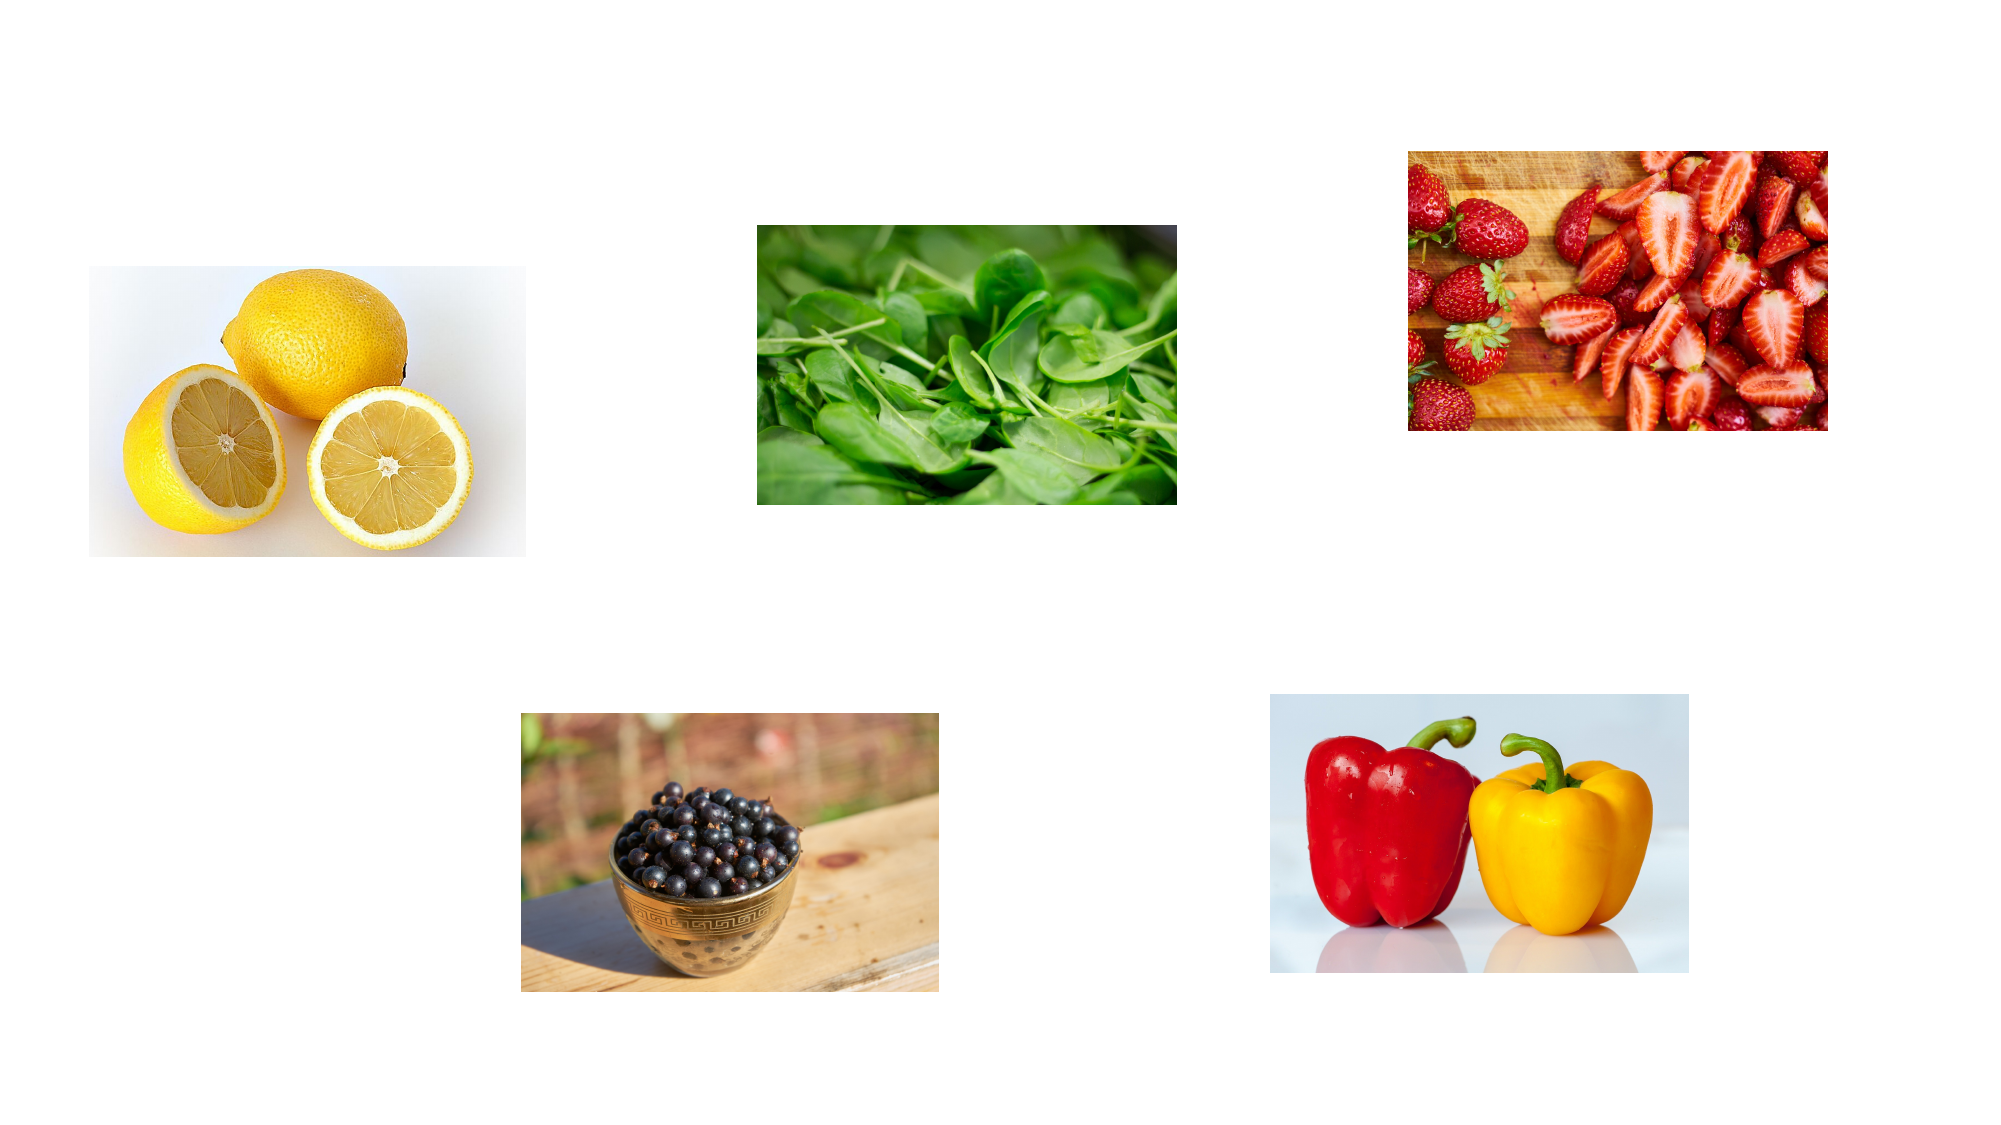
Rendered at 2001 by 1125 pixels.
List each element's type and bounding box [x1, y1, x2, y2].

picture [89, 266, 526, 557]
picture [1408, 152, 1828, 432]
picture [521, 713, 939, 992]
picture [1270, 694, 1689, 973]
picture [757, 225, 1177, 505]
